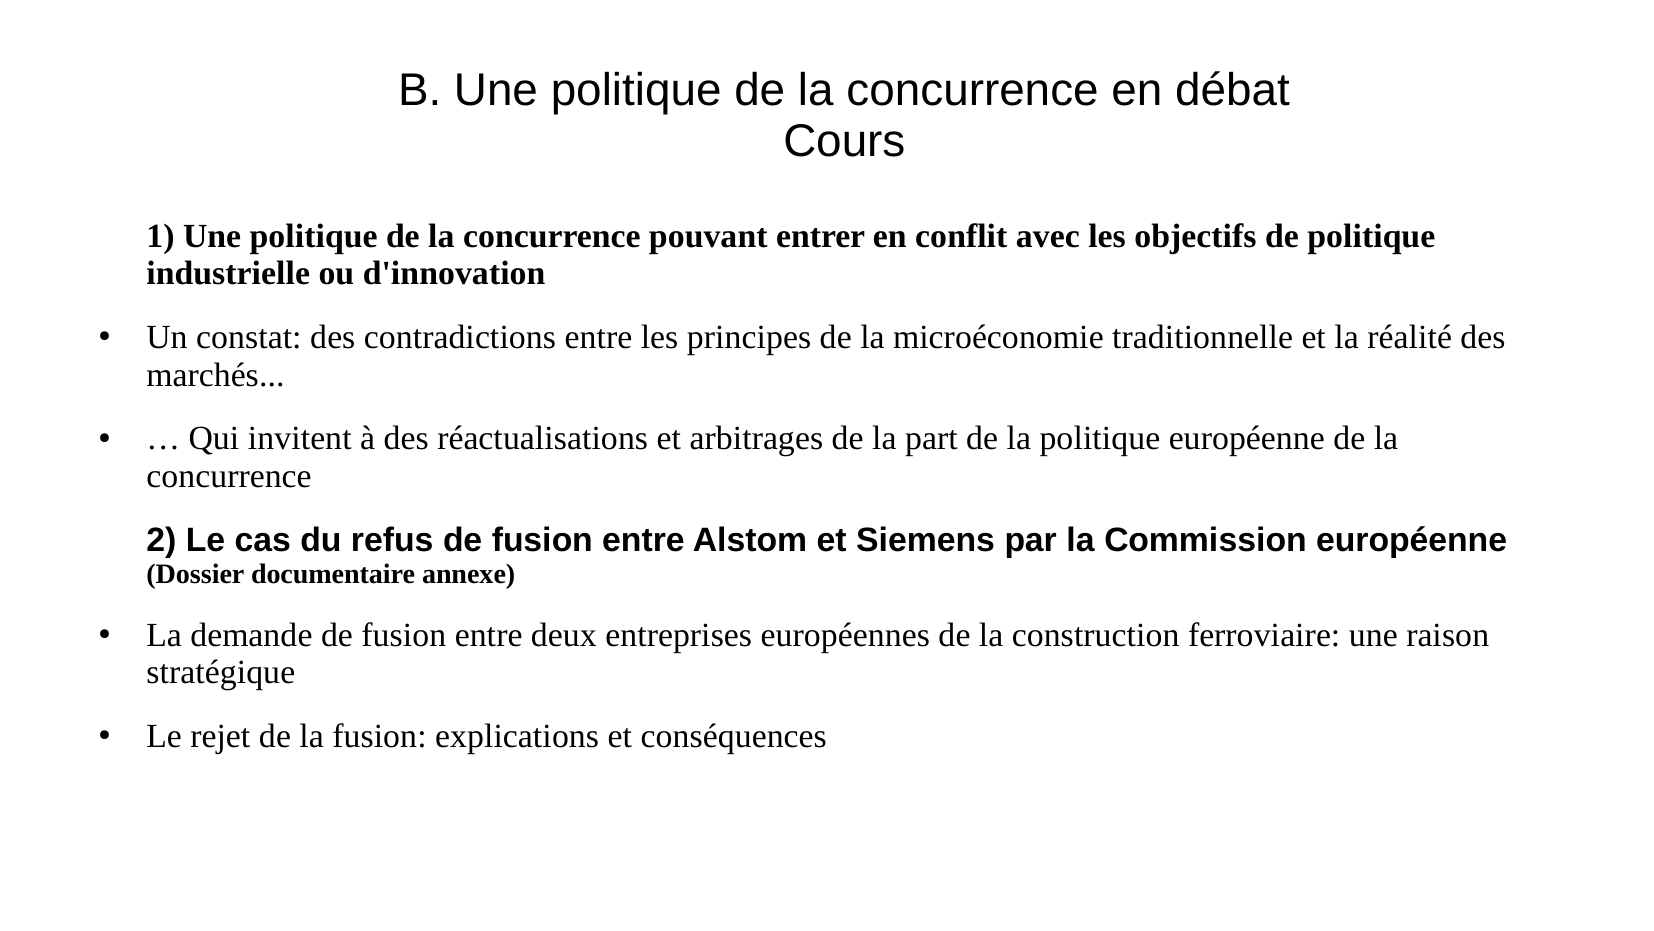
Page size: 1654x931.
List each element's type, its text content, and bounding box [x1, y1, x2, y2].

title B. Une politique de la concurrence en débat Cours [82, 37, 1571, 193]
list 1) Une politique de la concurrence pouvant entrer en conflit avec les objectifs de politique industrielle ou d'innovation Un constat: des contradictions entre les principes de la microéconomie traditionnelle et la réalité des marchés... … Qui invitent à des réactualisations et arbitrages de la part de la politique européenne de la concurrence 2) Le cas du refus de fusion entre Alstom et Siemens par la Commission européenne (Dossier documentaire annexe) La demande de fusion entre deux entreprises européennes de la construction ferroviaire: une raison stratégique Le rejet de la fusion: explications et conséquences [82, 217, 1571, 758]
